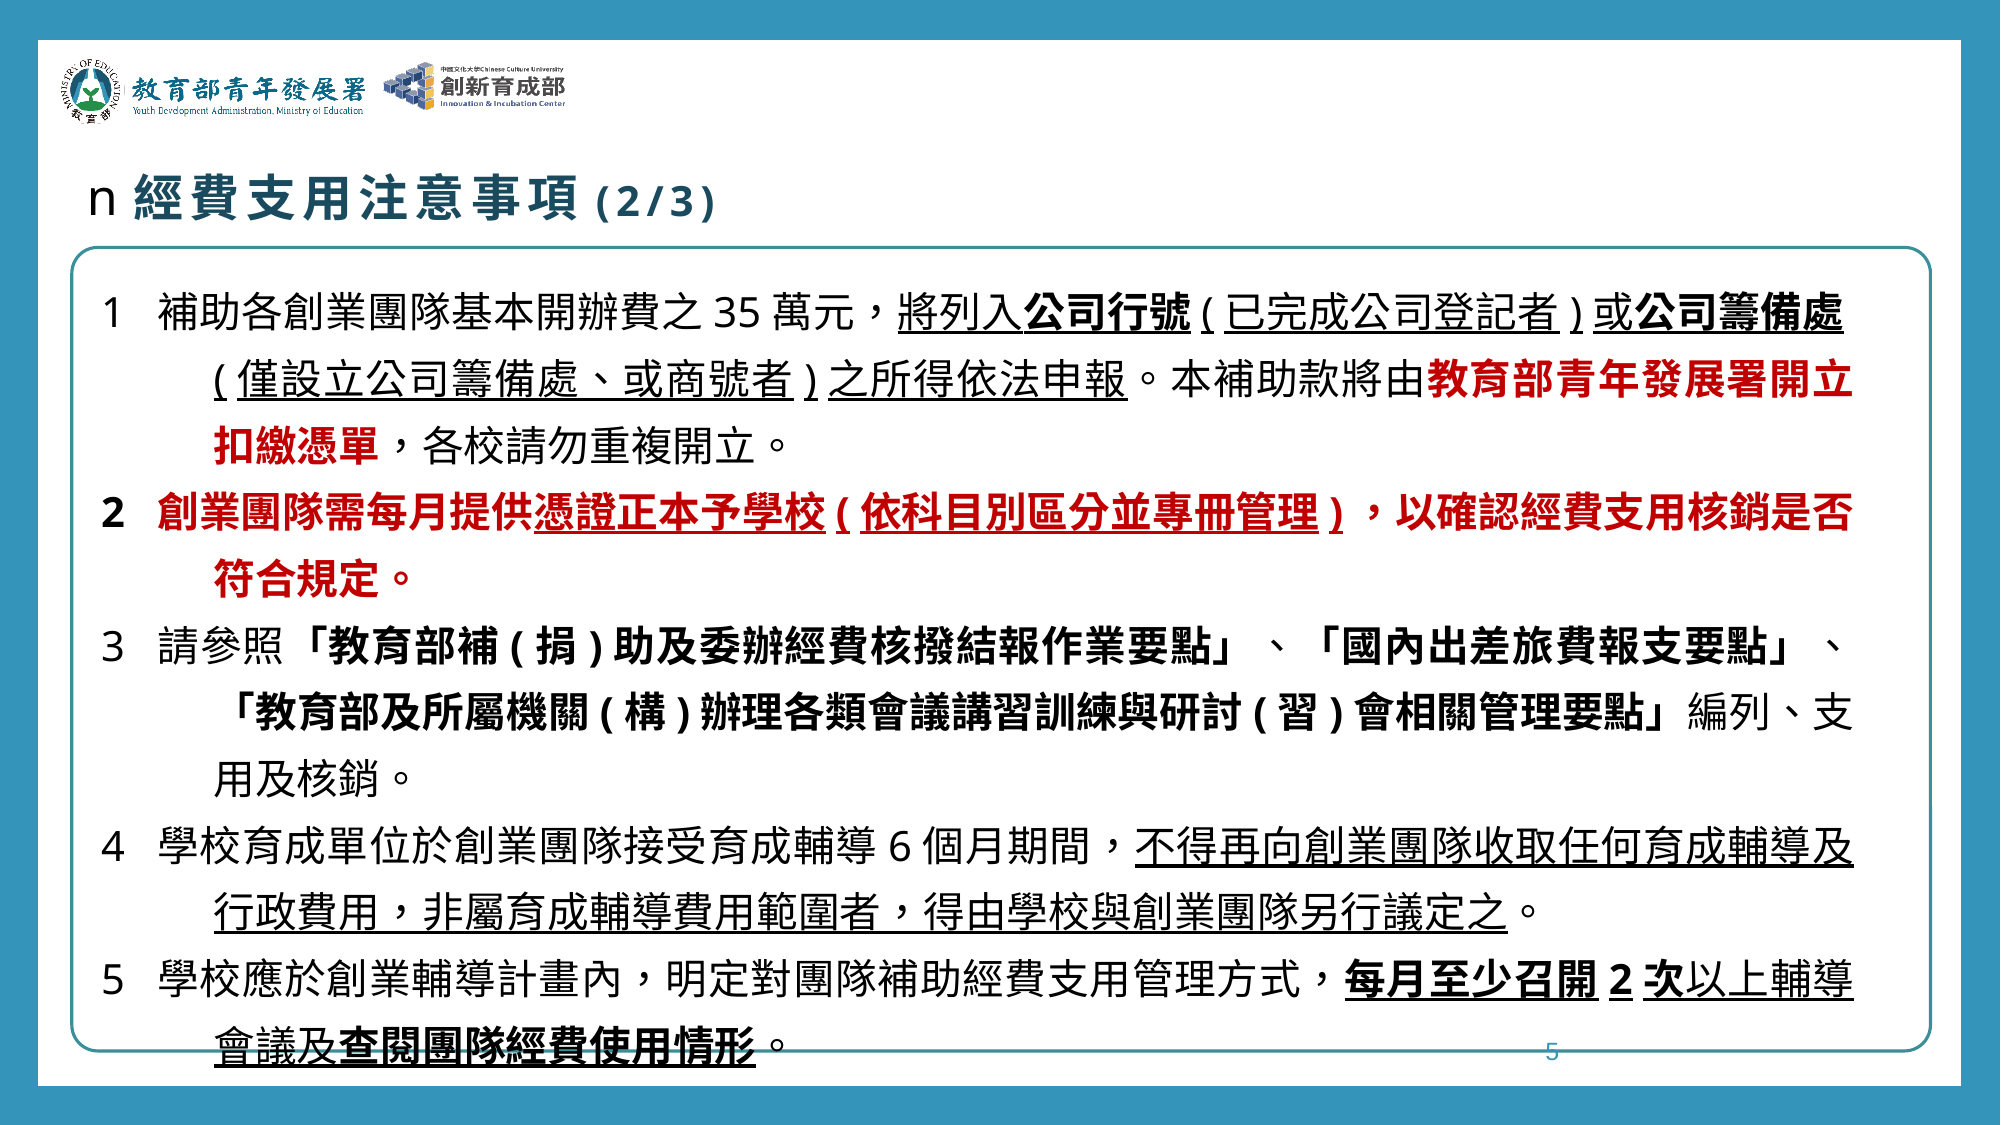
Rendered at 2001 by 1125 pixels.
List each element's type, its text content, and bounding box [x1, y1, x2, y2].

text_box 補助各創業團隊基本開辦費之35萬元，將列入公司行號(已完成公司登記者)或公司籌備處(僅設立公司籌備處、或商號者)之所得依法申報。本補助款將由教育部青年發展署開立扣繳憑單，各校請勿重複開立。 創業團隊需每月提供憑證正本予學校(依科目別區分並專冊管理)，以確認經費支用核銷是否符合規定。 請參照「教育部補(捐)助及委辦經費核撥結報作業要點」、「國內出差旅費報支要點」、「教育部及所屬機關(構)辦理各類會議講習訓練與研討(習)會相關管理要點」編列、支用及核銷。 學校育成單位於創業團隊接受育成輔導6個月期間，不得再向創業團隊收取任何育成輔導及行政費用，非屬育成輔導費用範圍者，得由學校與創業團隊另行議定之。 學校應於創業輔導計畫內，明定對團隊補助經費支用管理方式，每月至少召開2次以上輔導會議及查閱團隊經費使用情形。 [86, 262, 1869, 1077]
text_box 5 [1530, 1020, 1811, 1081]
text_box 經費支用注意事項(2/3) [71, 158, 921, 235]
text_box [71, 247, 1931, 1051]
